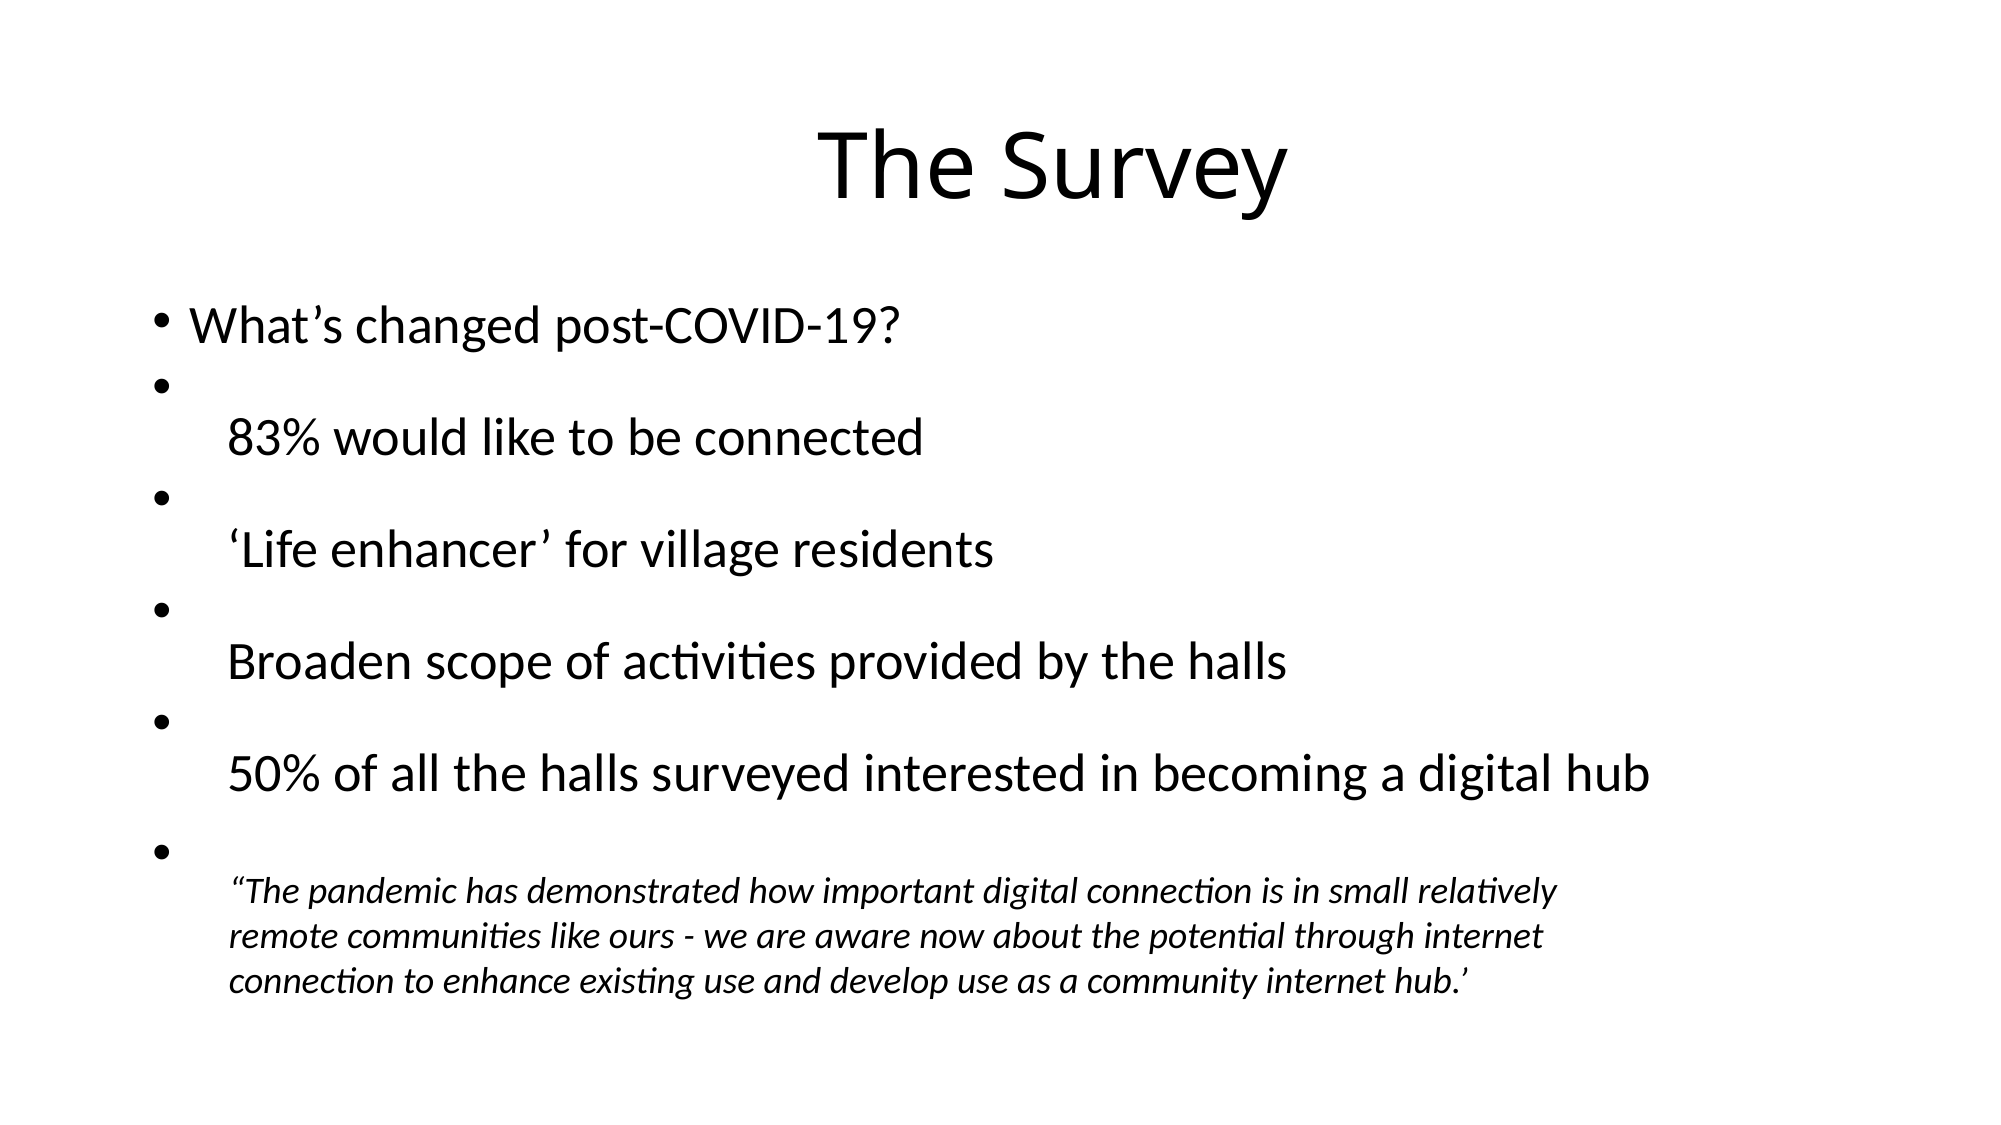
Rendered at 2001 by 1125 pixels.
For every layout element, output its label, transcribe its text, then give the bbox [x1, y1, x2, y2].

text_box “The pandemic has demonstrated how important digital connection is in small relatively remote communities like ours - we are aware now about the potential through internet connection to enhance existing use and develop use as a community internet hub.’ [213, 858, 1622, 1010]
list What’s changed post-COVID-19? 83% would like to be connected ‘Life enhancer’ for village residents Broaden scope of activities provided by the halls 50% of all the halls surveyed interested in becoming a digital hub [137, 299, 1863, 837]
title The Survey [137, 59, 1863, 278]
